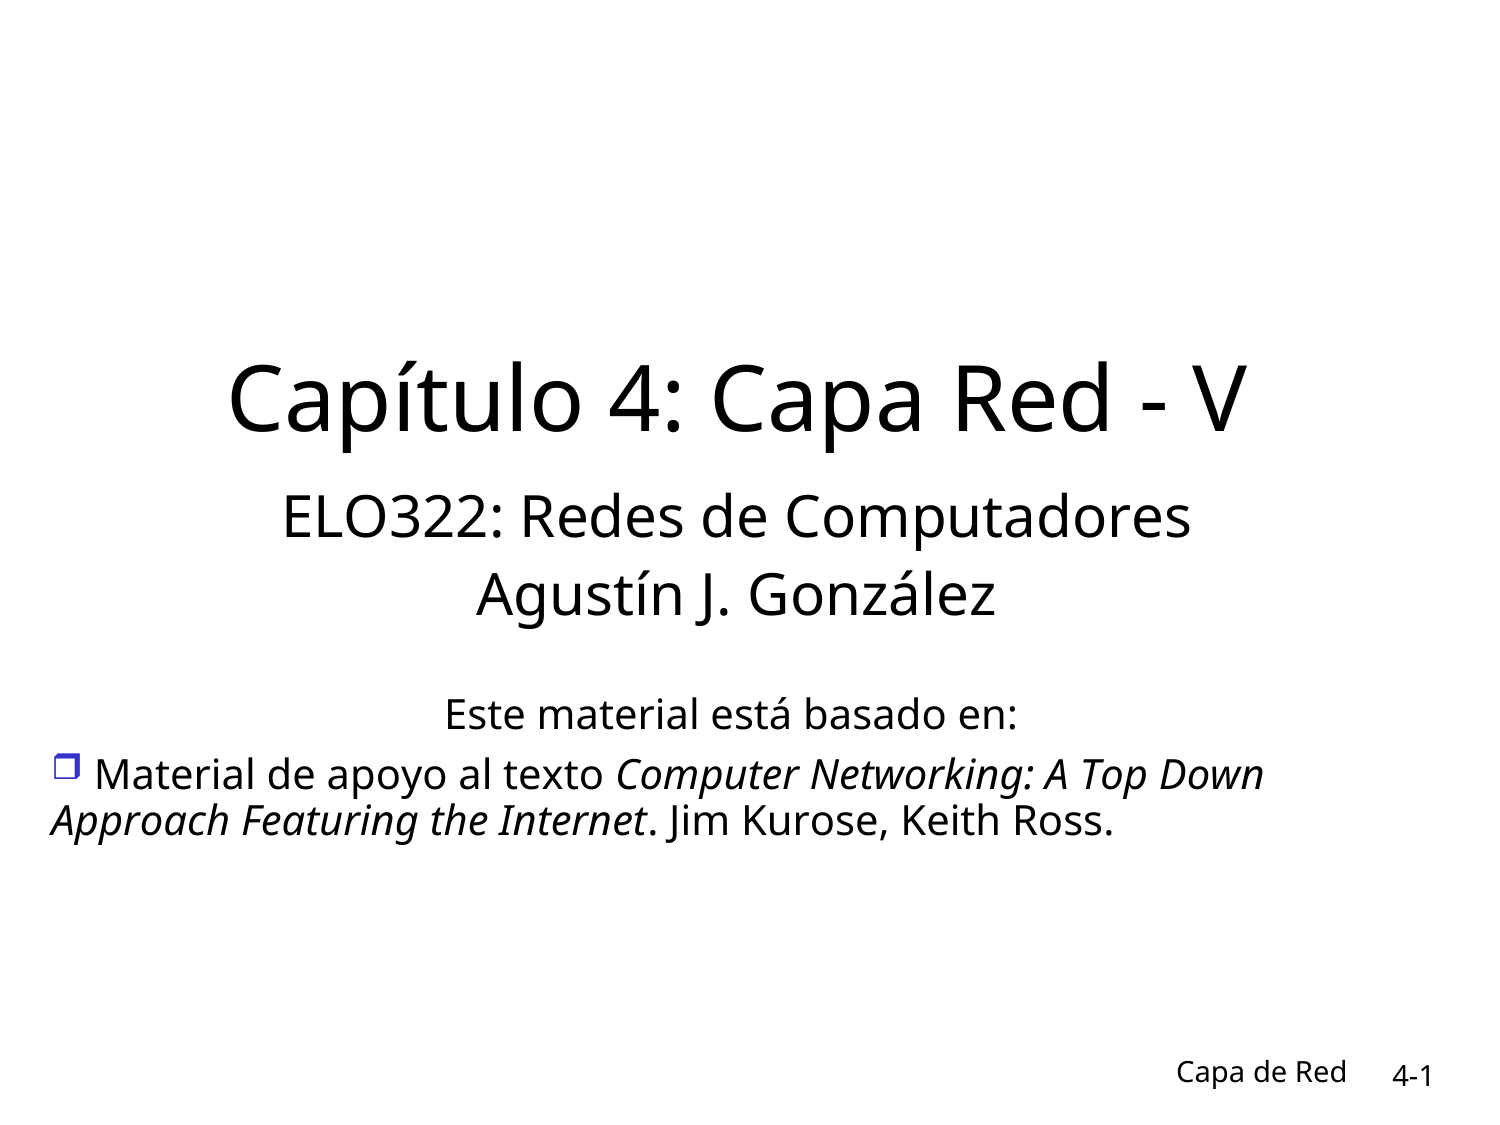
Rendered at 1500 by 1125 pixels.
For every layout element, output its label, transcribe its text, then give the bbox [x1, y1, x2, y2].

title Capítulo 4: Capa Red - V [99, 274, 1375, 479]
subtitle ELO322: Redes de Computadores Agustín J. González Este material está basado en: Material de apoyo al texto Computer Networking: A Top Down Approach Featuring the Internet. Jim Kurose, Keith Ross. [36, 479, 1437, 1038]
